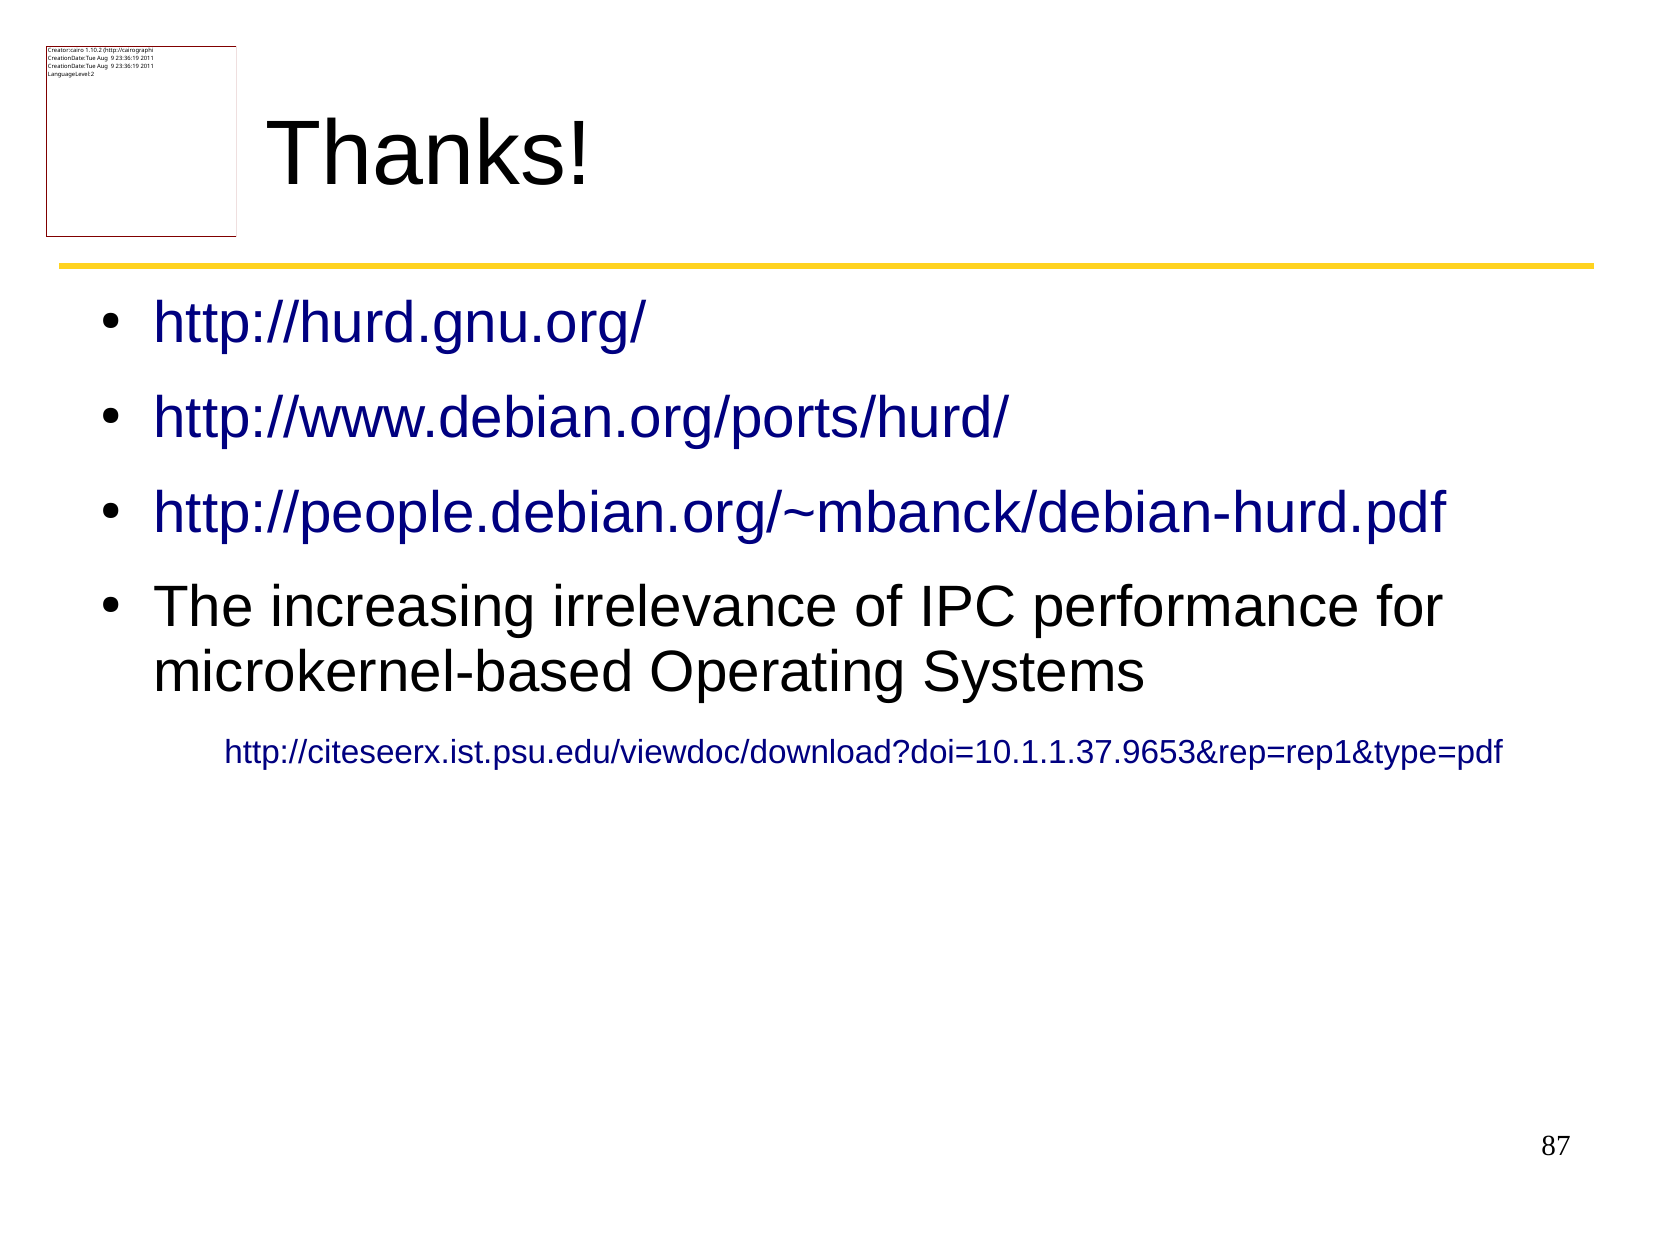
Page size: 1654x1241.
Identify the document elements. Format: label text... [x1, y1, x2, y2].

title Thanks! [265, 49, 1571, 257]
list http://hurd.gnu.org/ http://www.debian.org/ports/hurd/ http://people.debian.org/~mbanck/debian-hurd.pdf The increasing irrelevance of IPC performance for microkernel-based Operating Systems http://citeseerx.ist.psu.edu/viewdoc/download?doi=10.1.1.37.9653&rep=rep1&type=pdf [82, 290, 1571, 1109]
